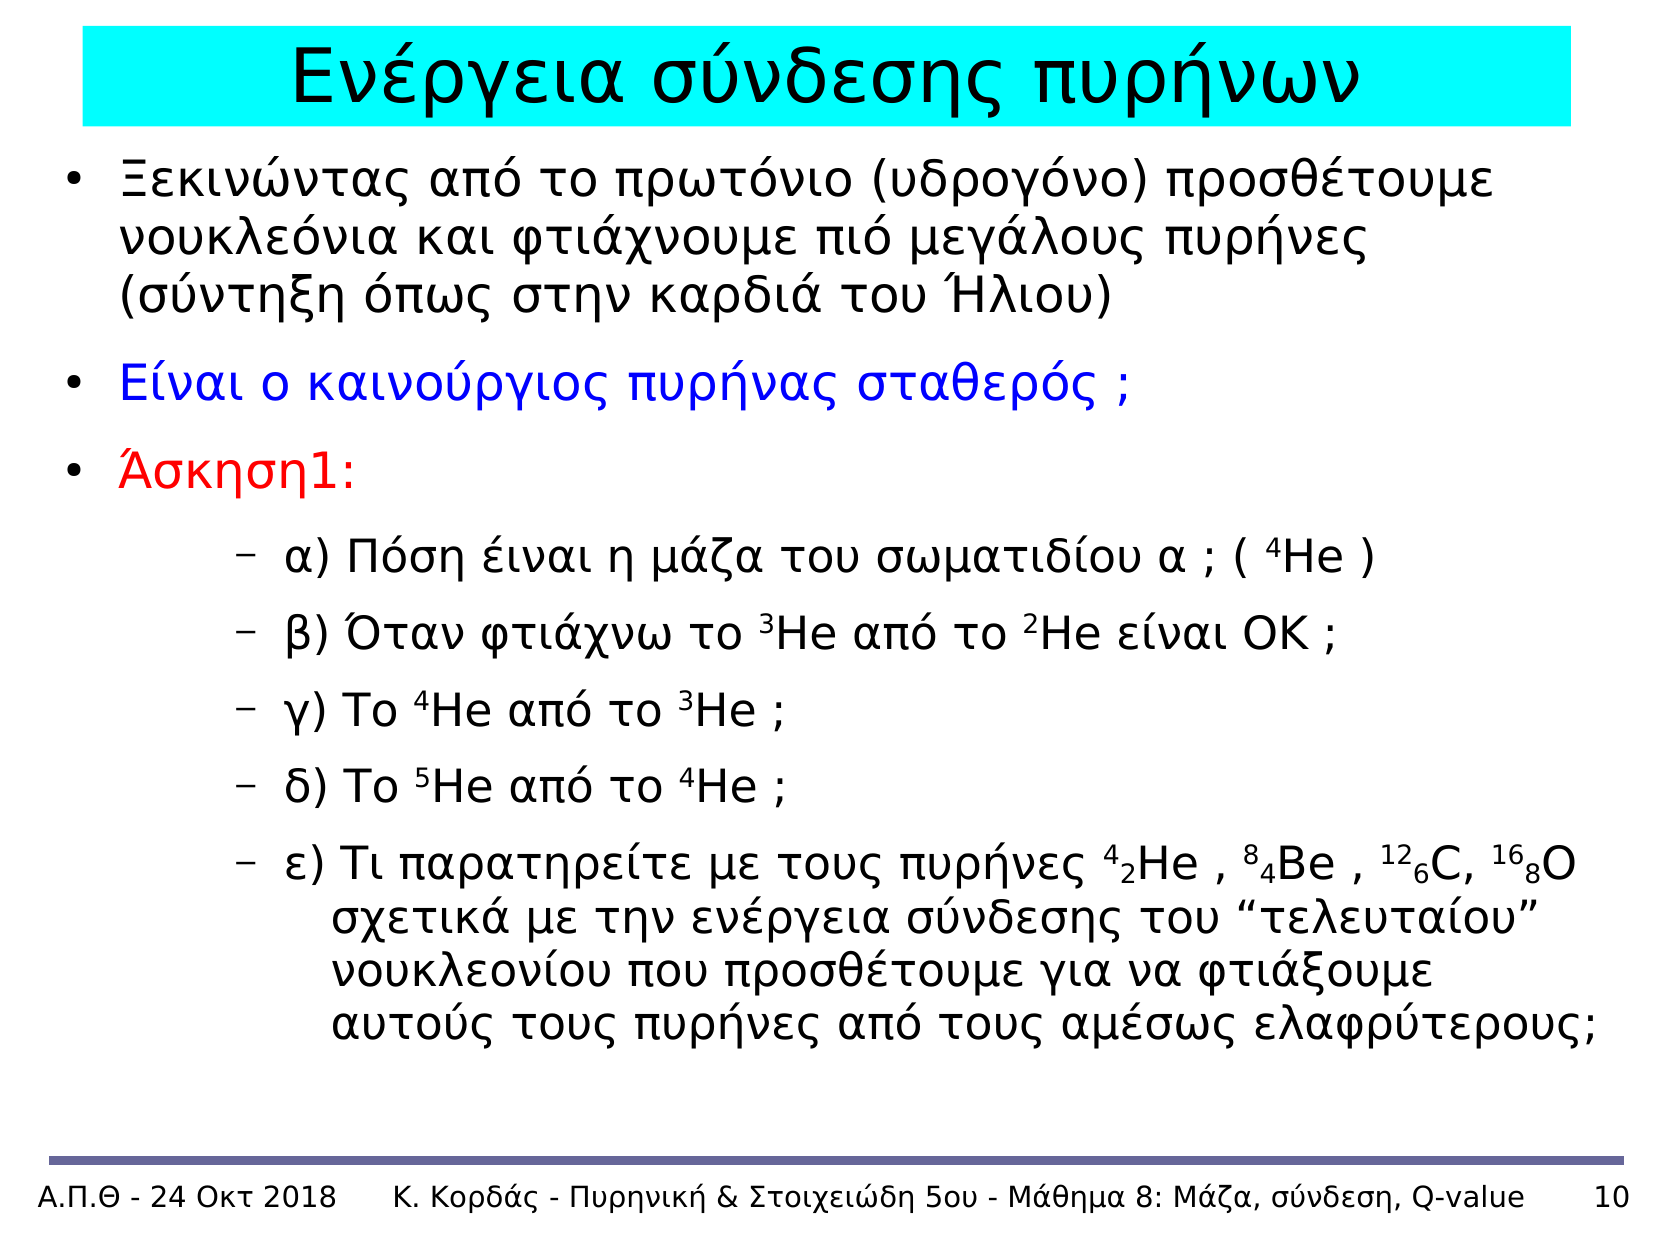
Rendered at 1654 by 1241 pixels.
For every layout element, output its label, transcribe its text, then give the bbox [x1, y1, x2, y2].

title Ενέργεια σύνδεσης πυρήνων [82, 25, 1571, 127]
list Ξεκινώντας από το πρωτόνιο (υδρογόνο) προσθέτουμε νουκλεόνια και φτιάχνουμε πιό μεγάλους πυρήνες (σύντηξη όπως στην καρδιά του Ήλιου) Είναι ο καινούργιος πυρήνας σταθερός ; Άσκηση1: α) Πόση έιναι η μάζα του σωματιδίου α ; ( 4Ηe ) β) Όταν φτιάχνω το 3Ηe από το 2Ηe είναι ΟΚ ; γ) Το 4Ηe από το 3Ηe ; δ) Το 5Ηe από το 4Ηe ; ε) Τι παρατηρείτε με τους πυρήνες 42Ηe , 84Be , 126C, 168O σχετικά με την ενέργεια σύνδεσης του “τελευταίου” νουκλεονίου που προσθέτουμε για να φτιάξουμε αυτούς τους πυρήνες από τους αμέσως ελαφρύτερους; [47, 150, 1615, 1112]
